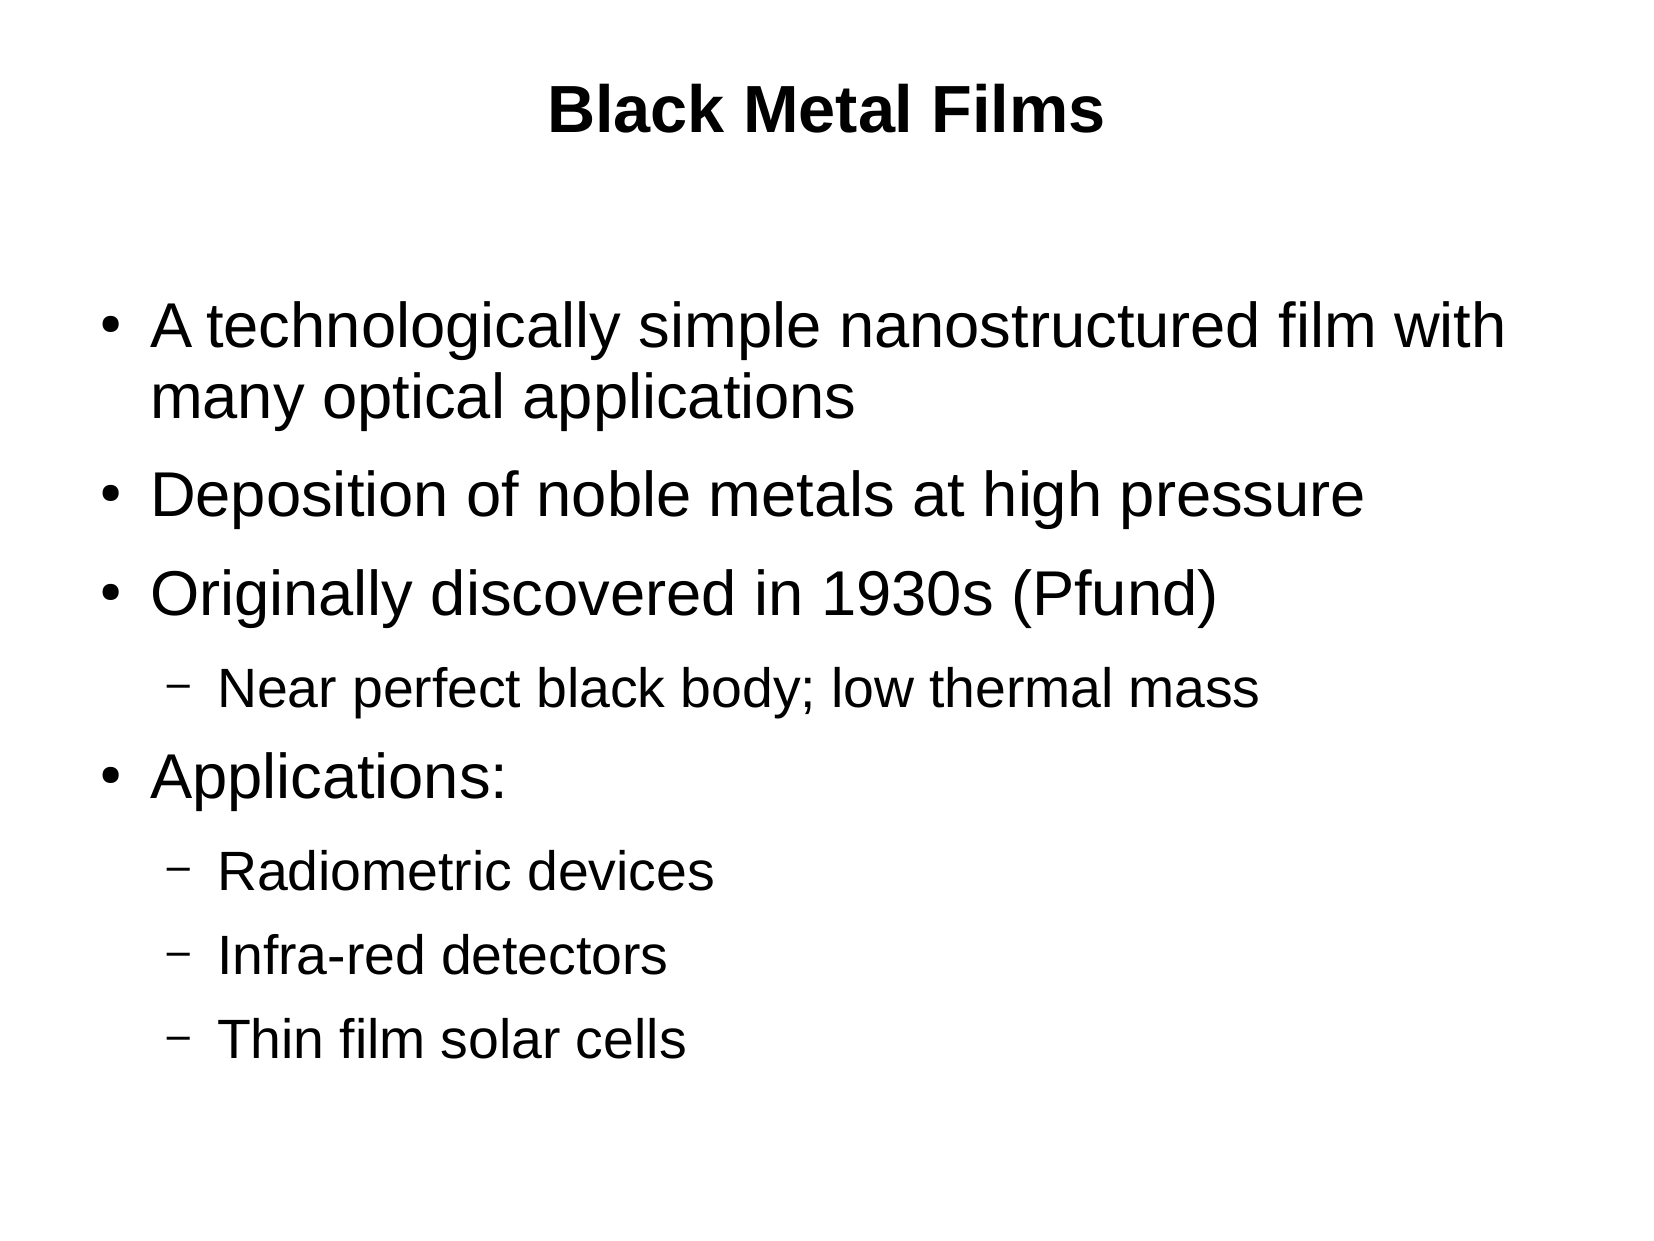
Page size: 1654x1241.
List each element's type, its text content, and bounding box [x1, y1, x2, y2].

title Black Metal Films [82, 5, 1571, 213]
list A technologically simple nanostructured film with many optical applications Deposition of noble metals at high pressure Originally discovered in 1930s (Pfund) Near perfect black body; low thermal mass Applications: Radiometric devices Infra-red detectors Thin film solar cells [82, 290, 1538, 1075]
